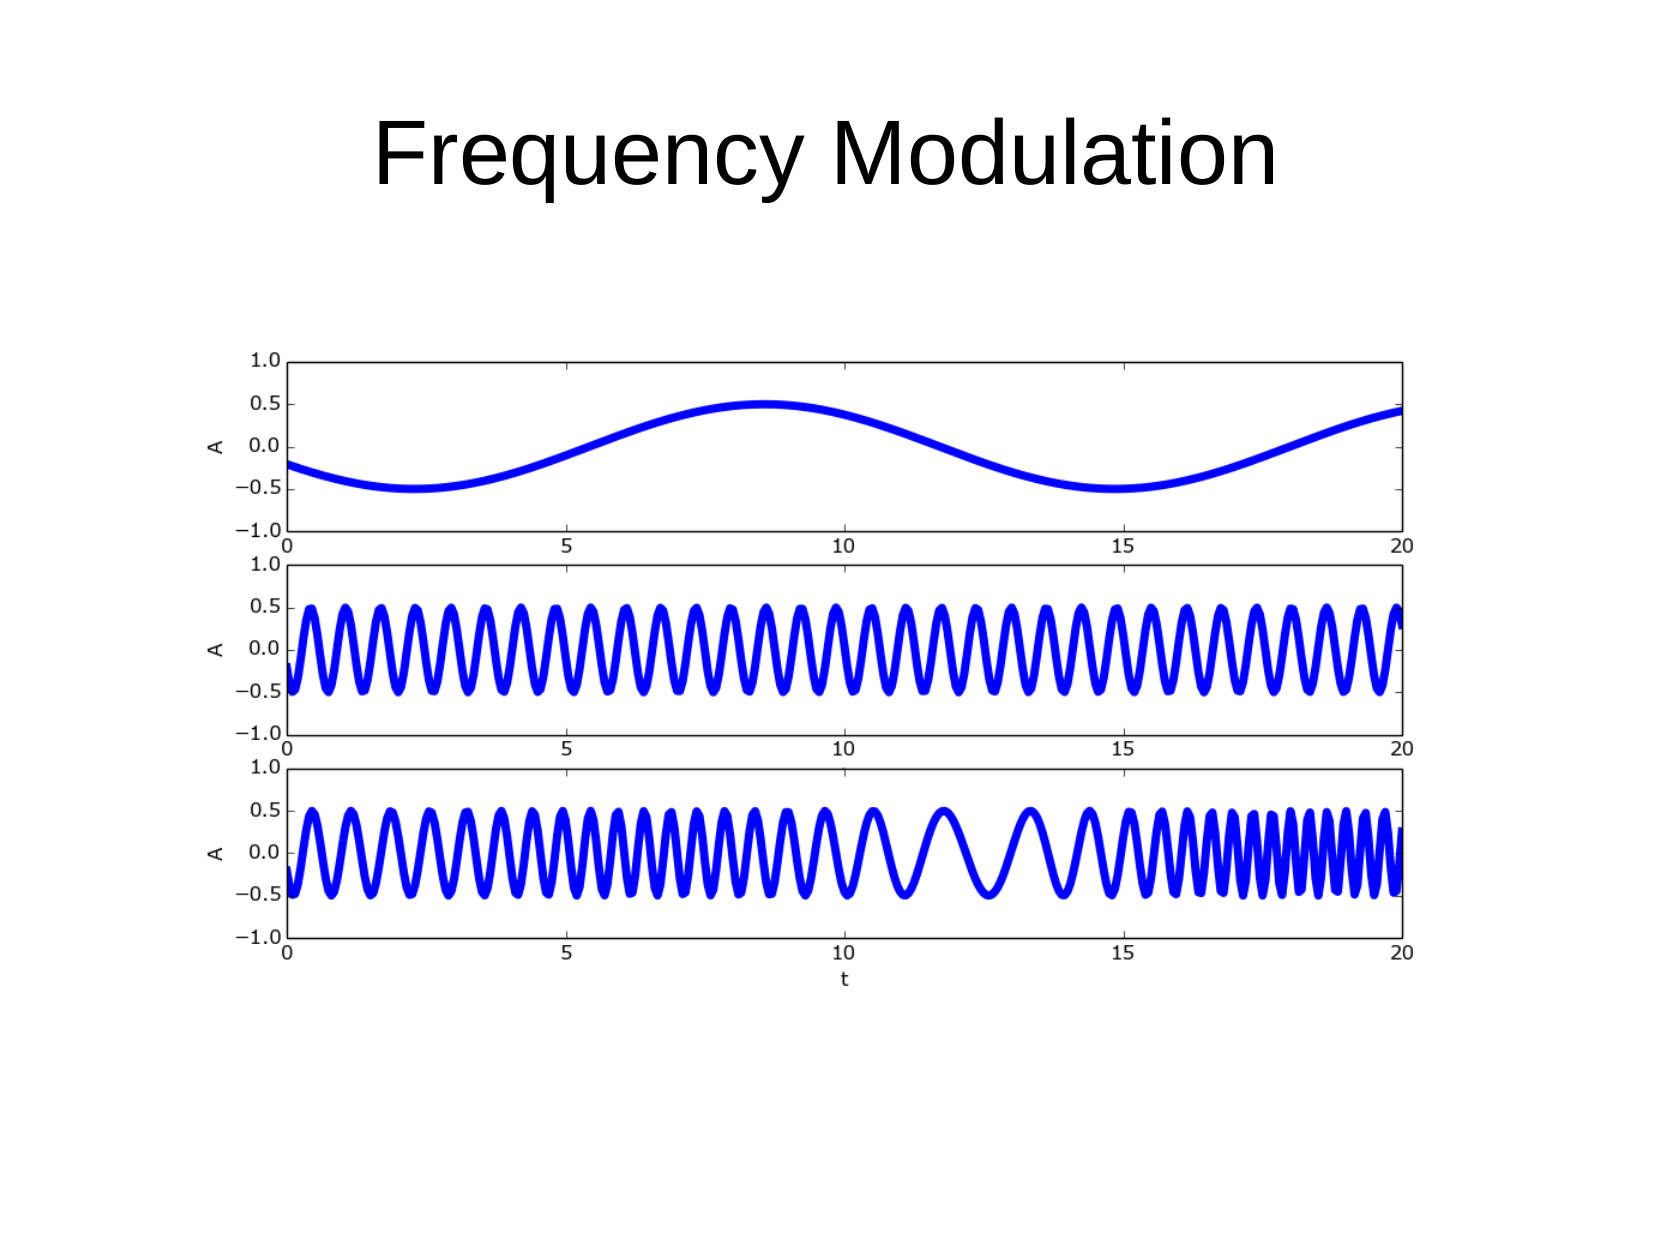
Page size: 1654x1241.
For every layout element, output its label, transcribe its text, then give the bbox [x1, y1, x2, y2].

title Frequency Modulation [82, 49, 1571, 257]
picture [107, 290, 1546, 1010]
